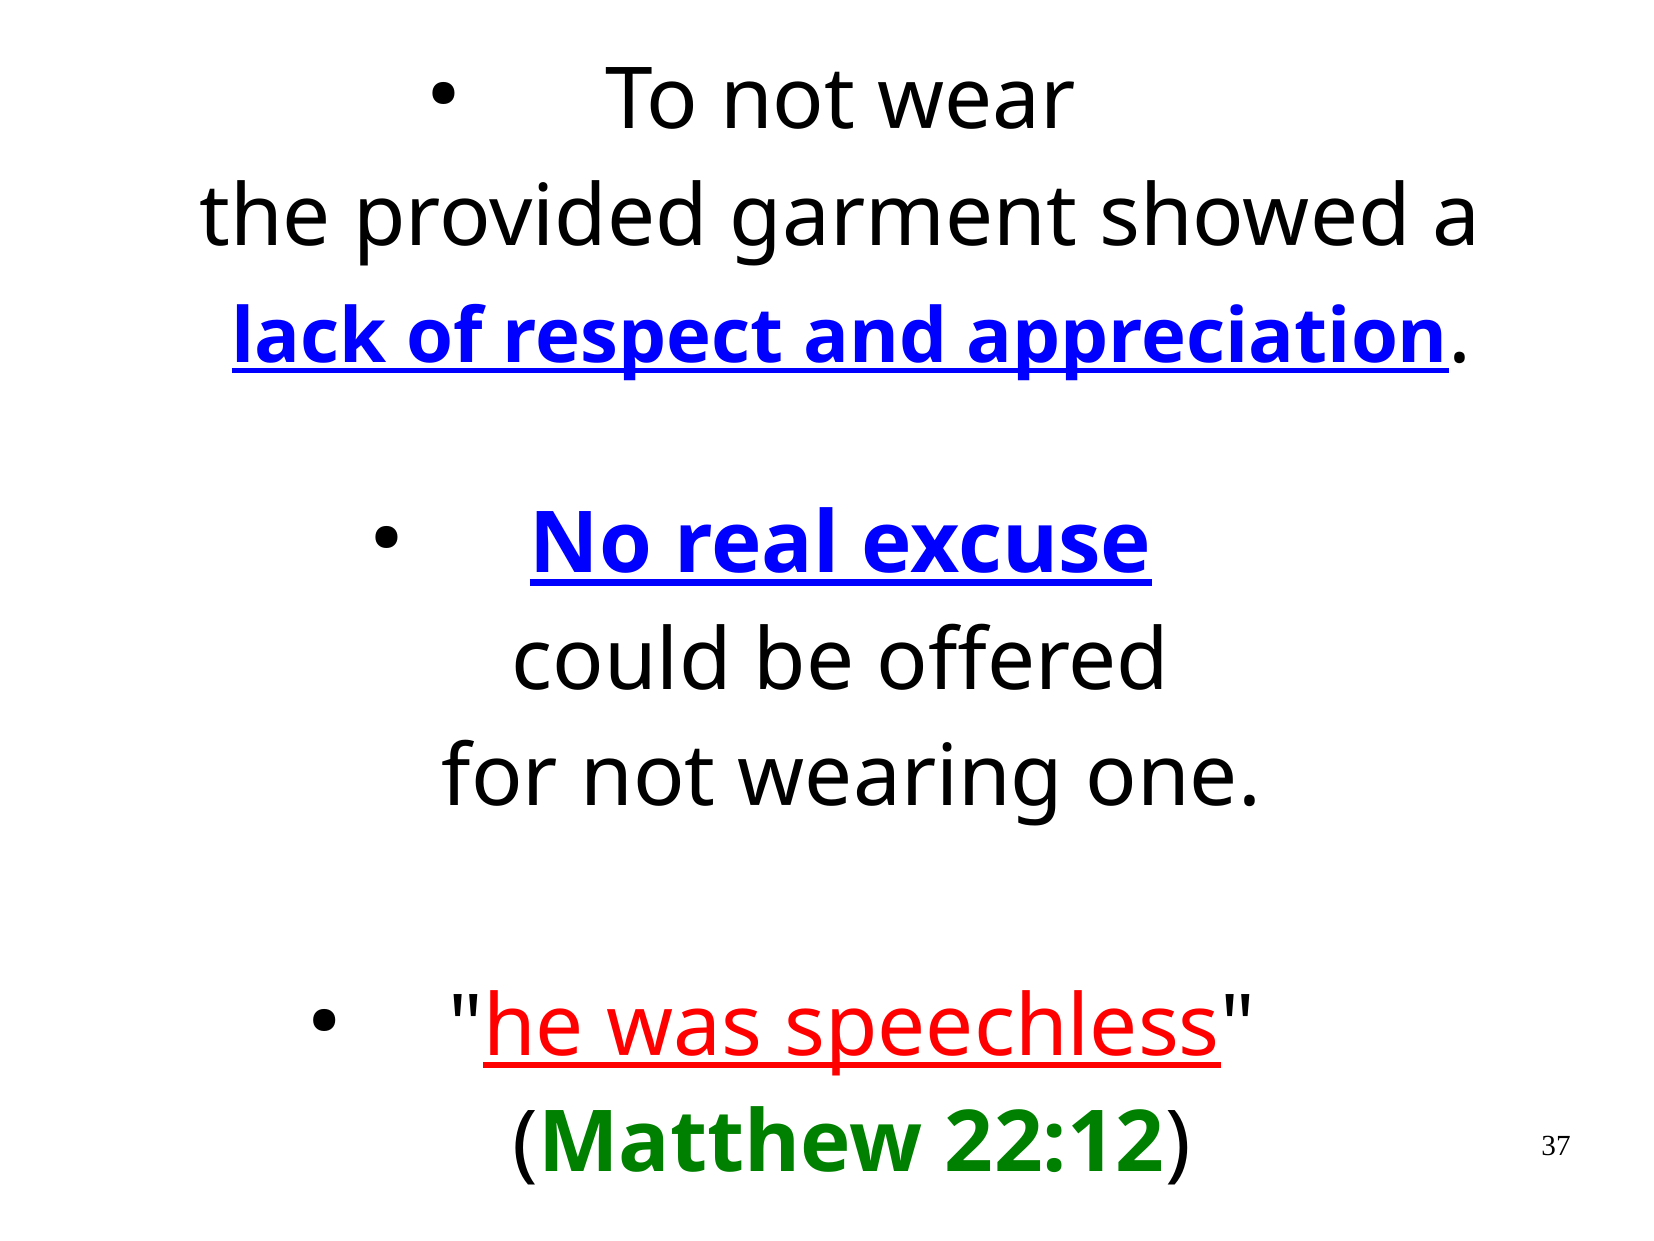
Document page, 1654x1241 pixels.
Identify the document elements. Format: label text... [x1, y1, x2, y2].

list To not wear the provided garment showed a lack of respect and appreciation. No real excuse could be offered for not wearing one. "he was speechless" (Matthew 22:12) [37, 37, 1613, 1201]
